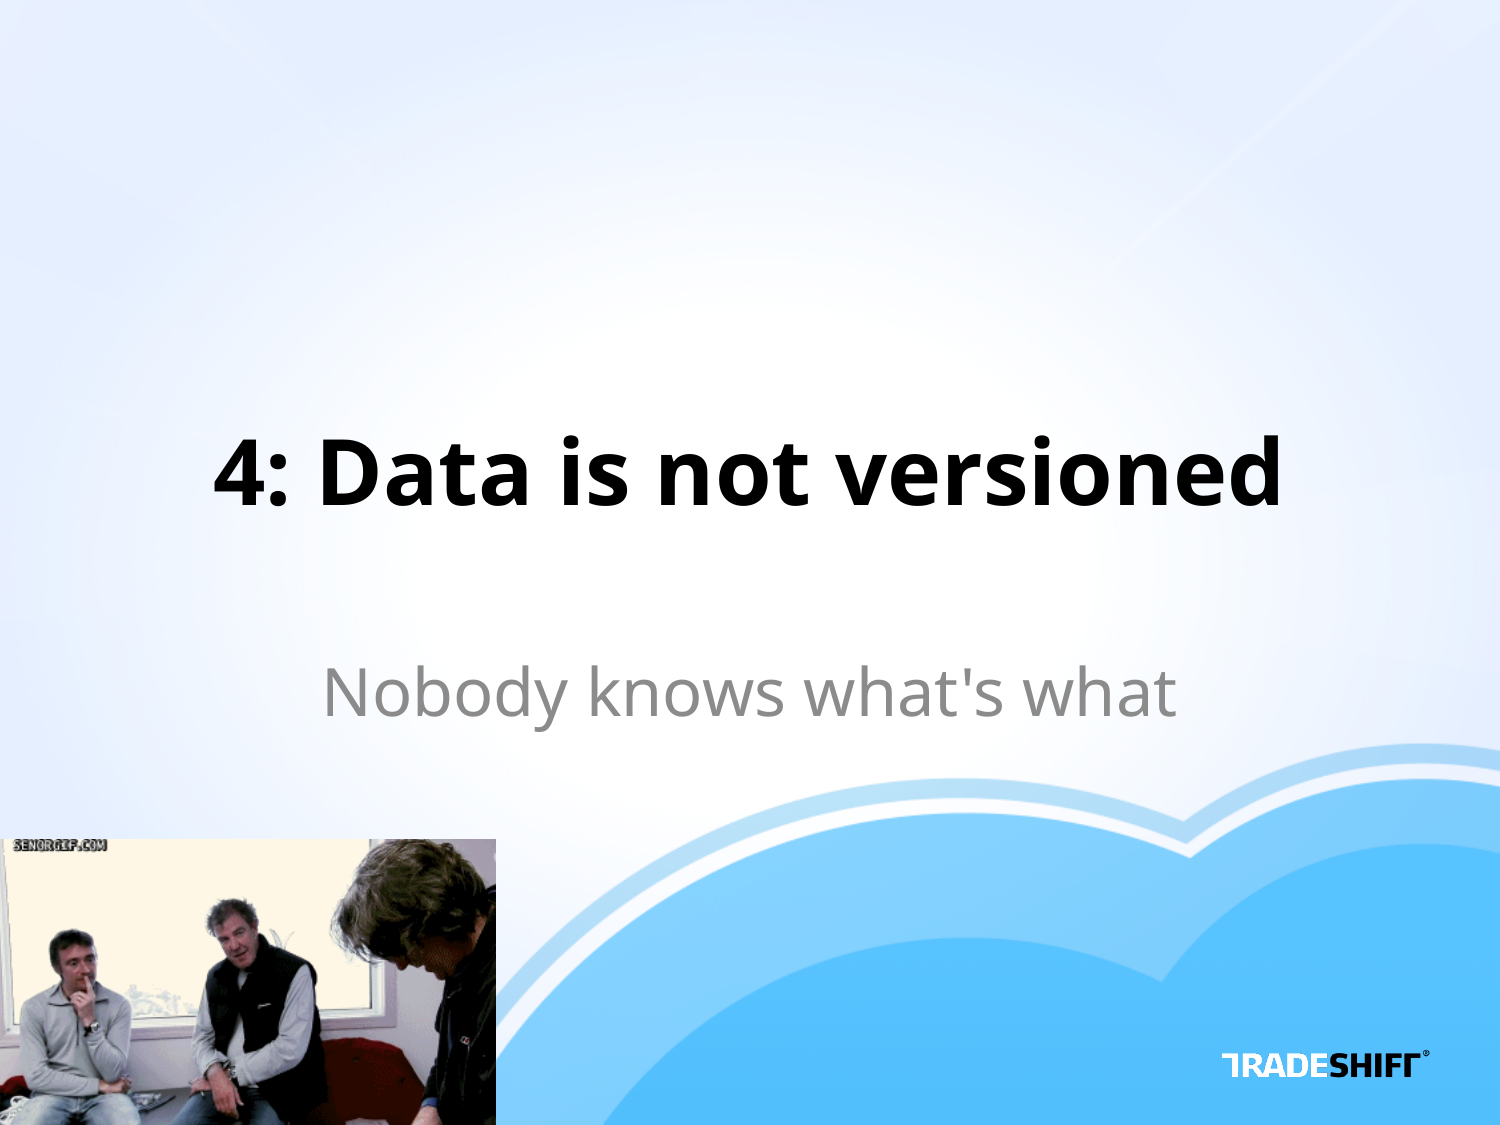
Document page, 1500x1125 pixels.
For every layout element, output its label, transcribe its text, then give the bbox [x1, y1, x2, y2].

text_box Nobody knows what's what [225, 637, 1276, 925]
picture [0, 0, 1500, 1125]
title 4: Data is not versioned [112, 349, 1388, 591]
